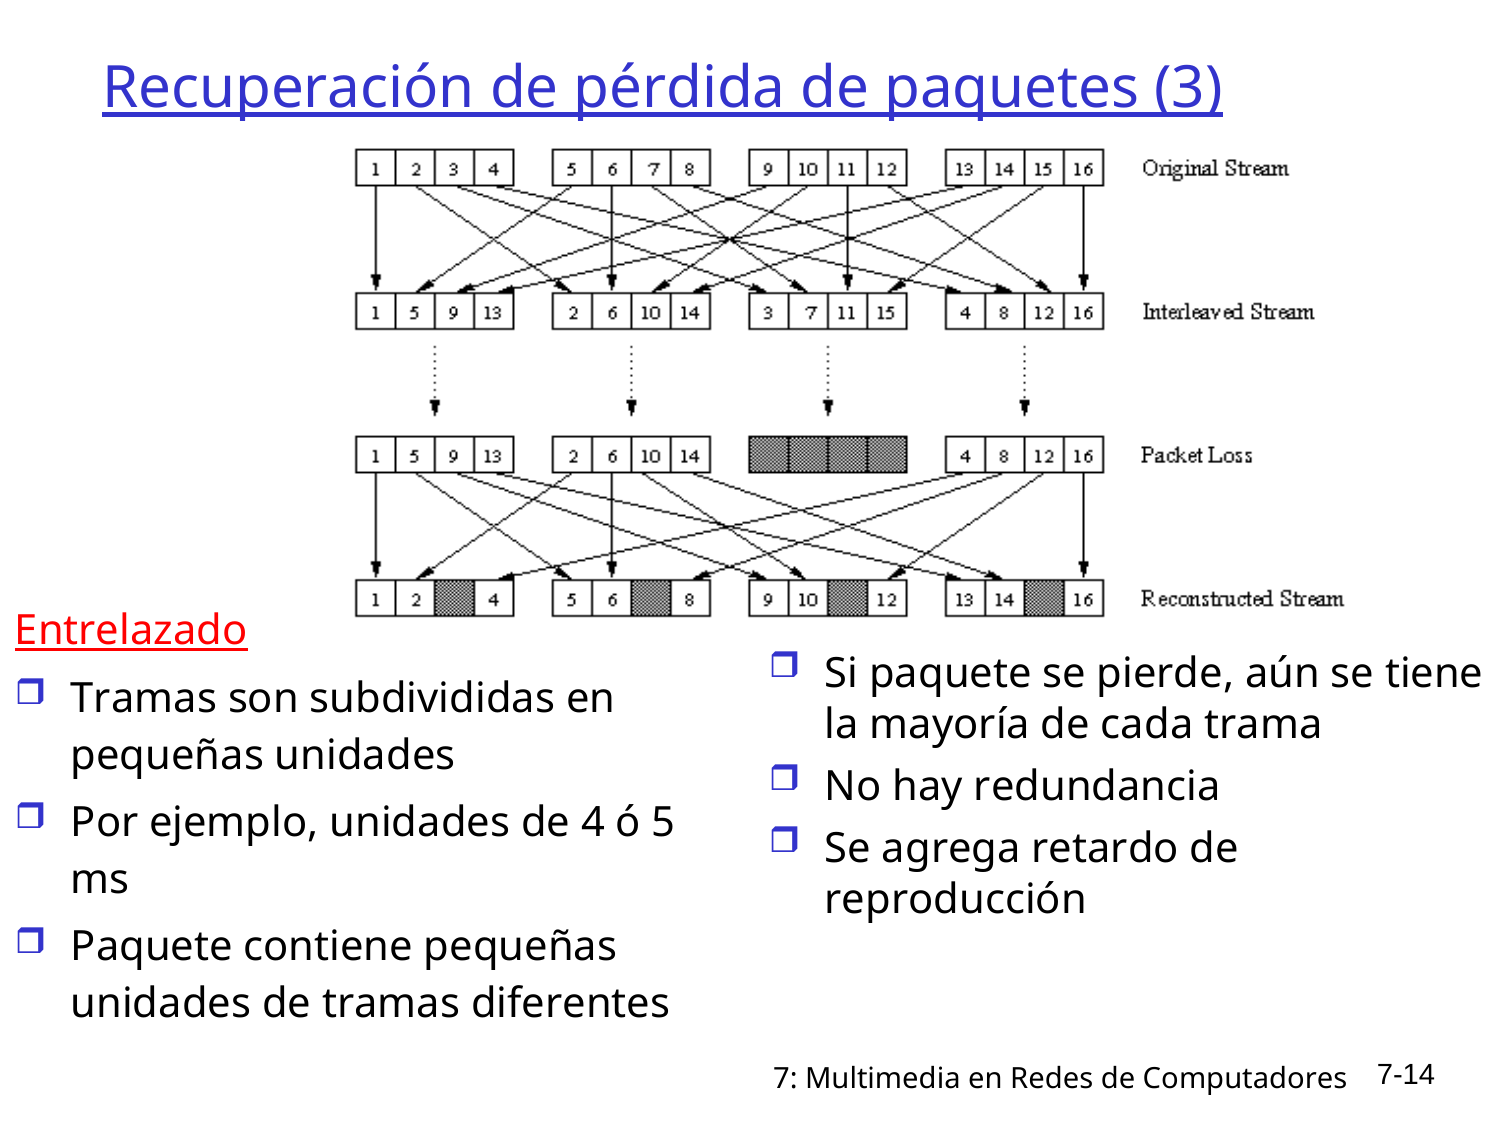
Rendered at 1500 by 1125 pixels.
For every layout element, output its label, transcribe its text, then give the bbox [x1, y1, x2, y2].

list Entrelazado Tramas son subdivididas en pequeñas unidades Por ejemplo, unidades de 4 ó 5 ms Paquete contiene pequeñas unidades de tramas diferentes [0, 592, 728, 983]
list Si paquete se pierde, aún se tiene la mayoría de cada trama No hay redundancia Se agrega retardo de reproducción [753, 638, 1500, 956]
title Recuperación de pérdida de paquetes (3) [87, 13, 1363, 157]
picture [338, 133, 1372, 637]
